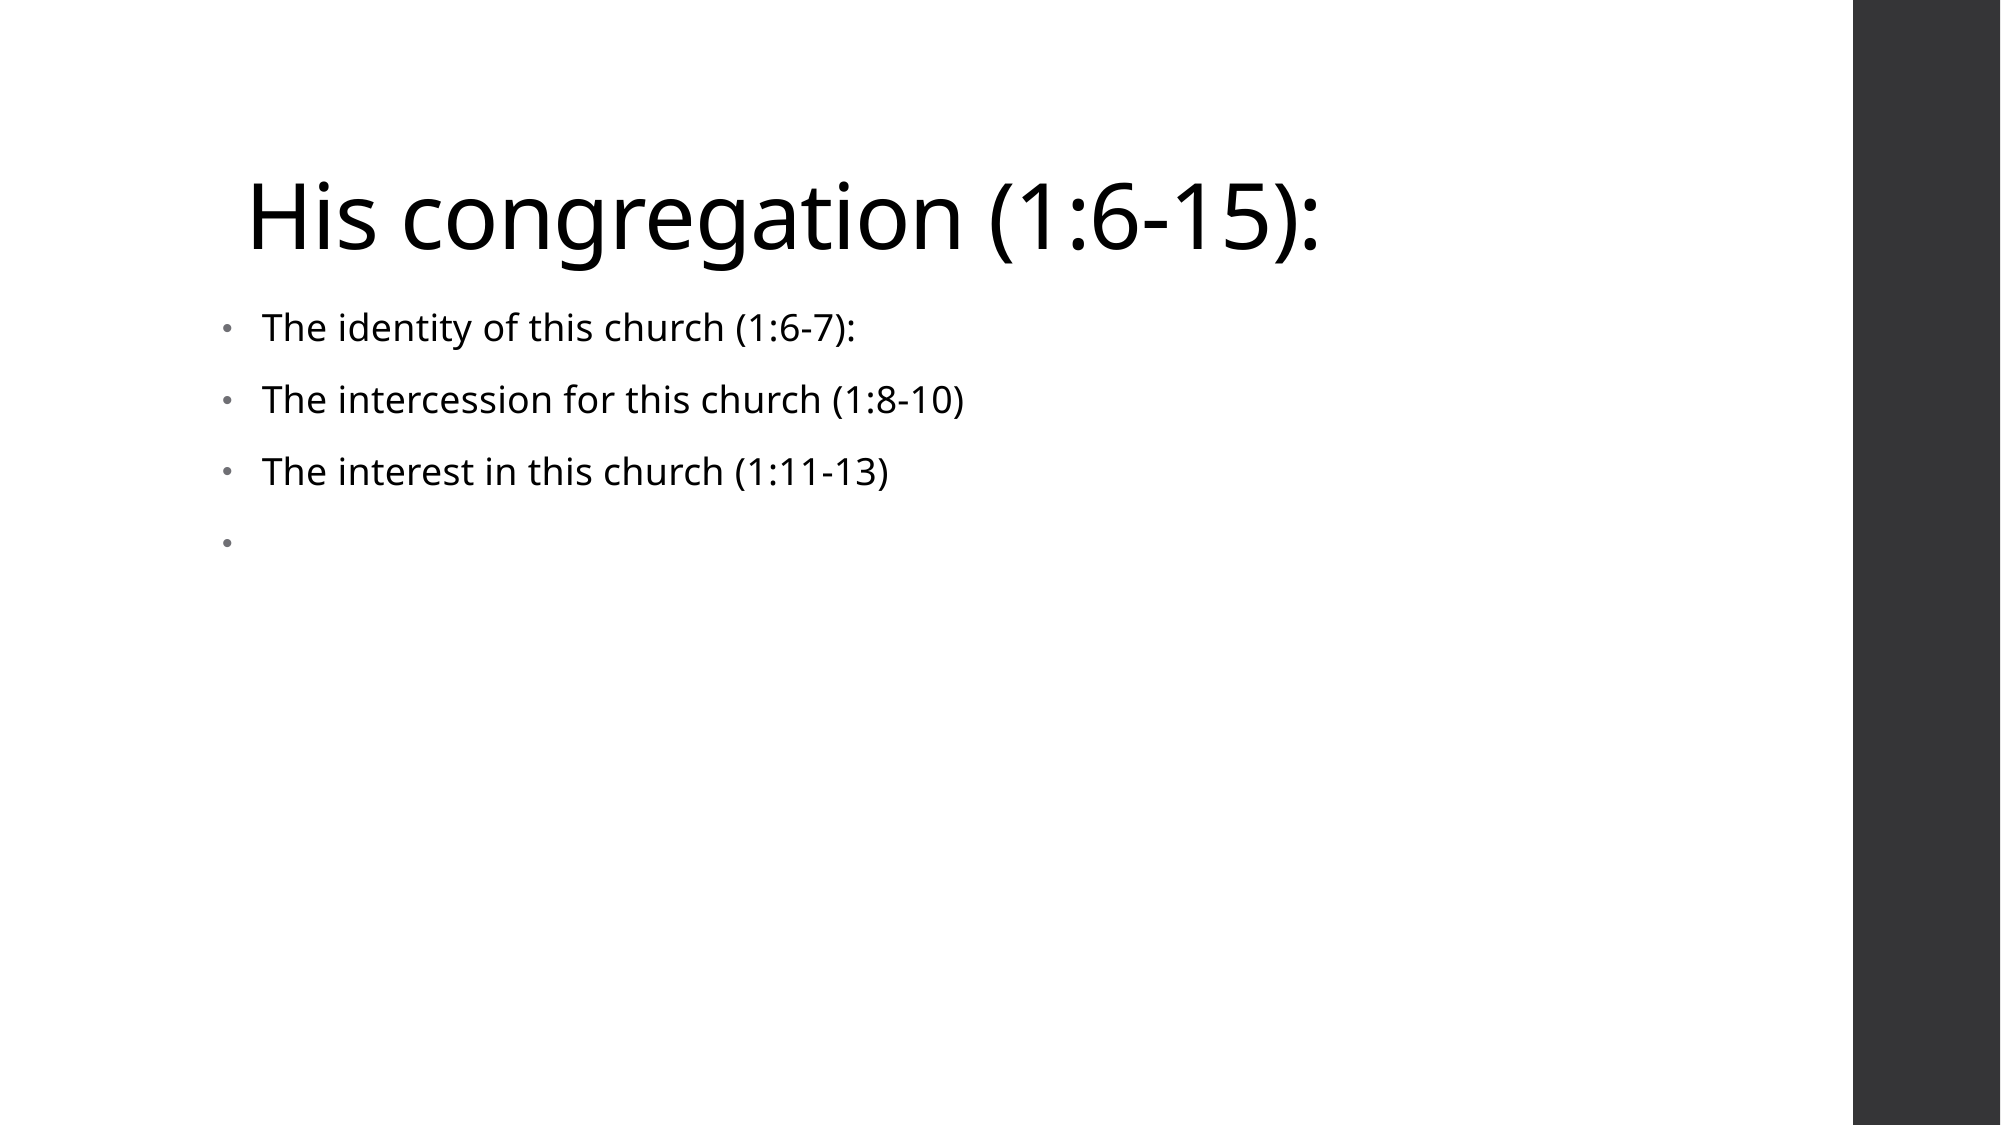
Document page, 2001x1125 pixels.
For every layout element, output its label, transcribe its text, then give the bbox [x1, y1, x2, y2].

list The identity of this church (1:6-7): The intercession for this church (1:8-10) The interest in this church (1:11-13) [206, 299, 1617, 1014]
title His congregation (1:6-15): [206, 60, 1797, 278]
